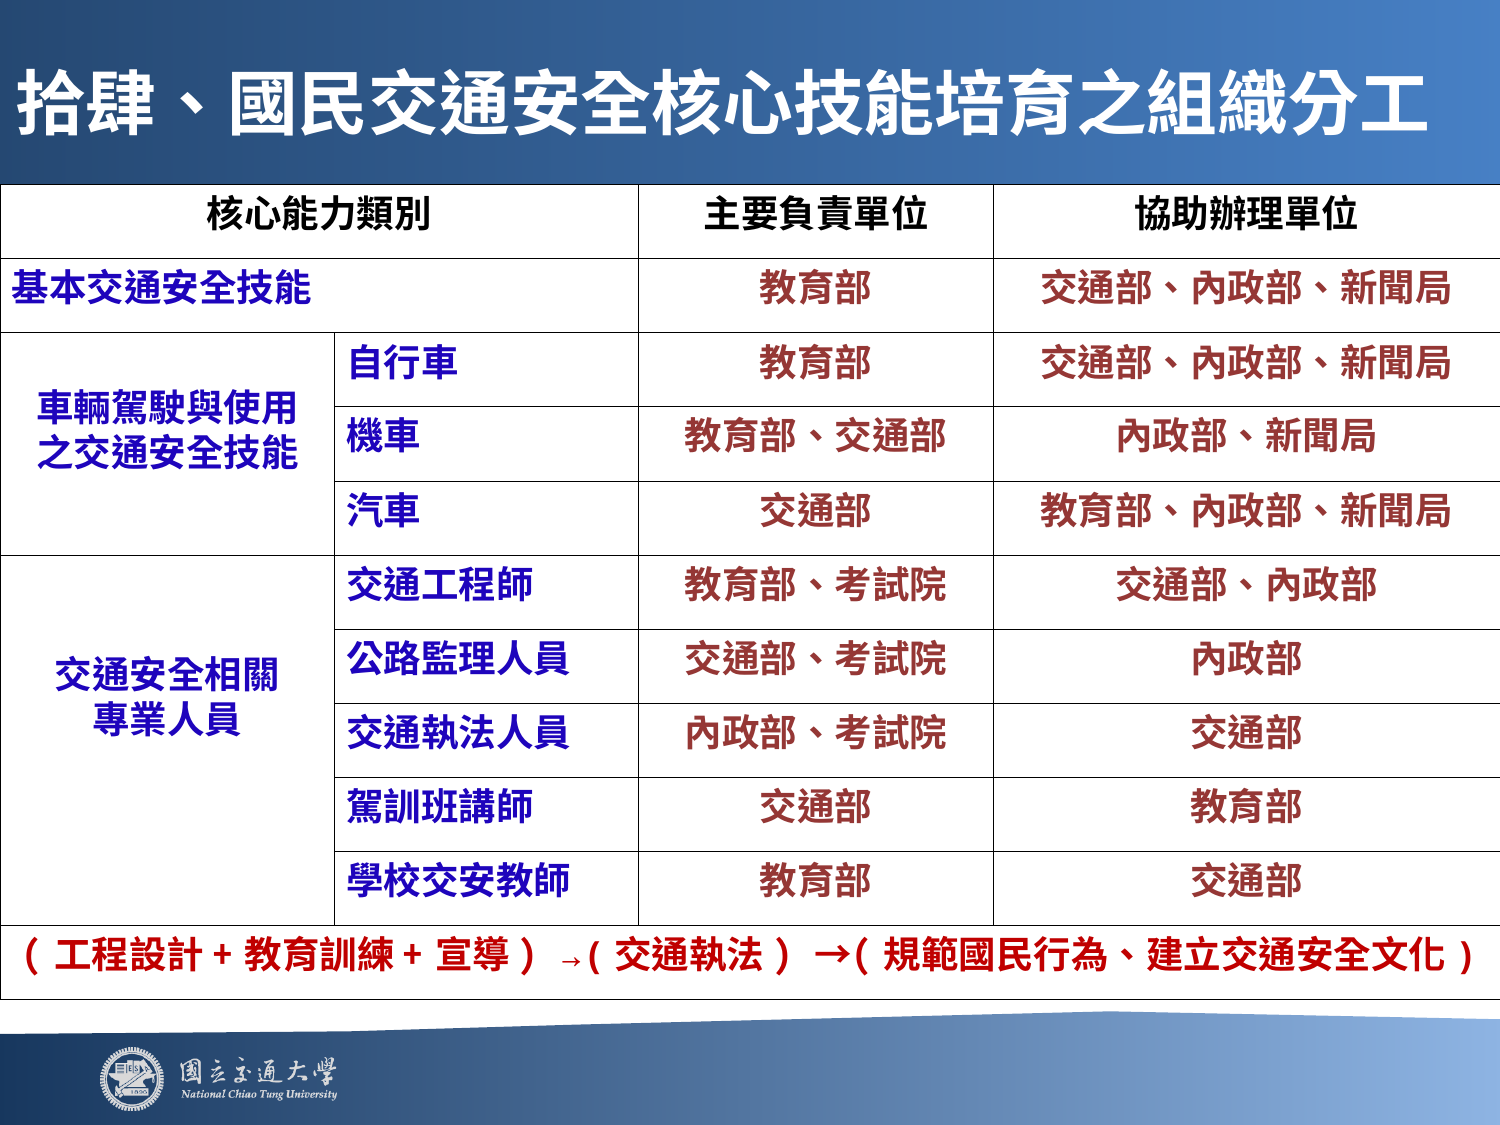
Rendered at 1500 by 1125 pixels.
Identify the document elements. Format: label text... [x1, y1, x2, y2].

table_cell 教育部、考試院 [639, 556, 993, 629]
table_cell 汽車 [335, 482, 638, 555]
table_cell 交通部 [994, 852, 1500, 925]
table_header 主要負責單位 [639, 185, 993, 258]
table_cell 機車 [335, 407, 638, 481]
table_cell 駕訓班講師 [335, 778, 638, 851]
table_cell 交通部 [639, 778, 993, 851]
title 拾肆、國民交通安全核心技能培育之組織分工 [0, 30, 1500, 171]
table_cell 學校交安教師 [335, 852, 638, 925]
table_cell 交通部 [639, 482, 993, 555]
table_cell 教育部、交通部 [639, 407, 993, 481]
table_header 協助辦理單位 [994, 185, 1500, 258]
table_cell 內政部、新聞局 [994, 407, 1500, 481]
table_cell 教育部 [994, 778, 1500, 851]
table_cell (工程設計+教育訓練+宣導) →(交通執法) →(規範國民行為、建立交通安全文化) [1, 926, 1500, 999]
table_cell 交通部 [994, 704, 1500, 777]
table_cell 基本交通安全技能 [1, 259, 638, 332]
table_cell 交通執法人員 [335, 704, 638, 777]
table_cell 公路監理人員 [335, 630, 638, 703]
table_cell 交通工程師 [335, 556, 638, 629]
table_cell 內政部、考試院 [639, 704, 993, 777]
table_cell 交通安全相關 專業人員 [1, 556, 334, 925]
table_cell 內政部 [994, 630, 1500, 703]
table_cell 教育部 [639, 333, 993, 406]
table_cell 交通部、內政部、新聞局 [994, 259, 1500, 332]
table_cell 教育部、內政部、新聞局 [994, 482, 1500, 555]
table_header 核心能力類別 [1, 185, 638, 258]
table_cell 車輛駕駛與使用 之交通安全技能 [1, 333, 334, 555]
table_cell 交通部、內政部、新聞局 [994, 333, 1500, 406]
table_cell 交通部、內政部 [994, 556, 1500, 629]
table_cell 交通部、考試院 [639, 630, 993, 703]
table_cell 自行車 [335, 333, 638, 406]
table_cell 教育部 [639, 259, 993, 332]
table_cell 教育部 [639, 852, 993, 925]
